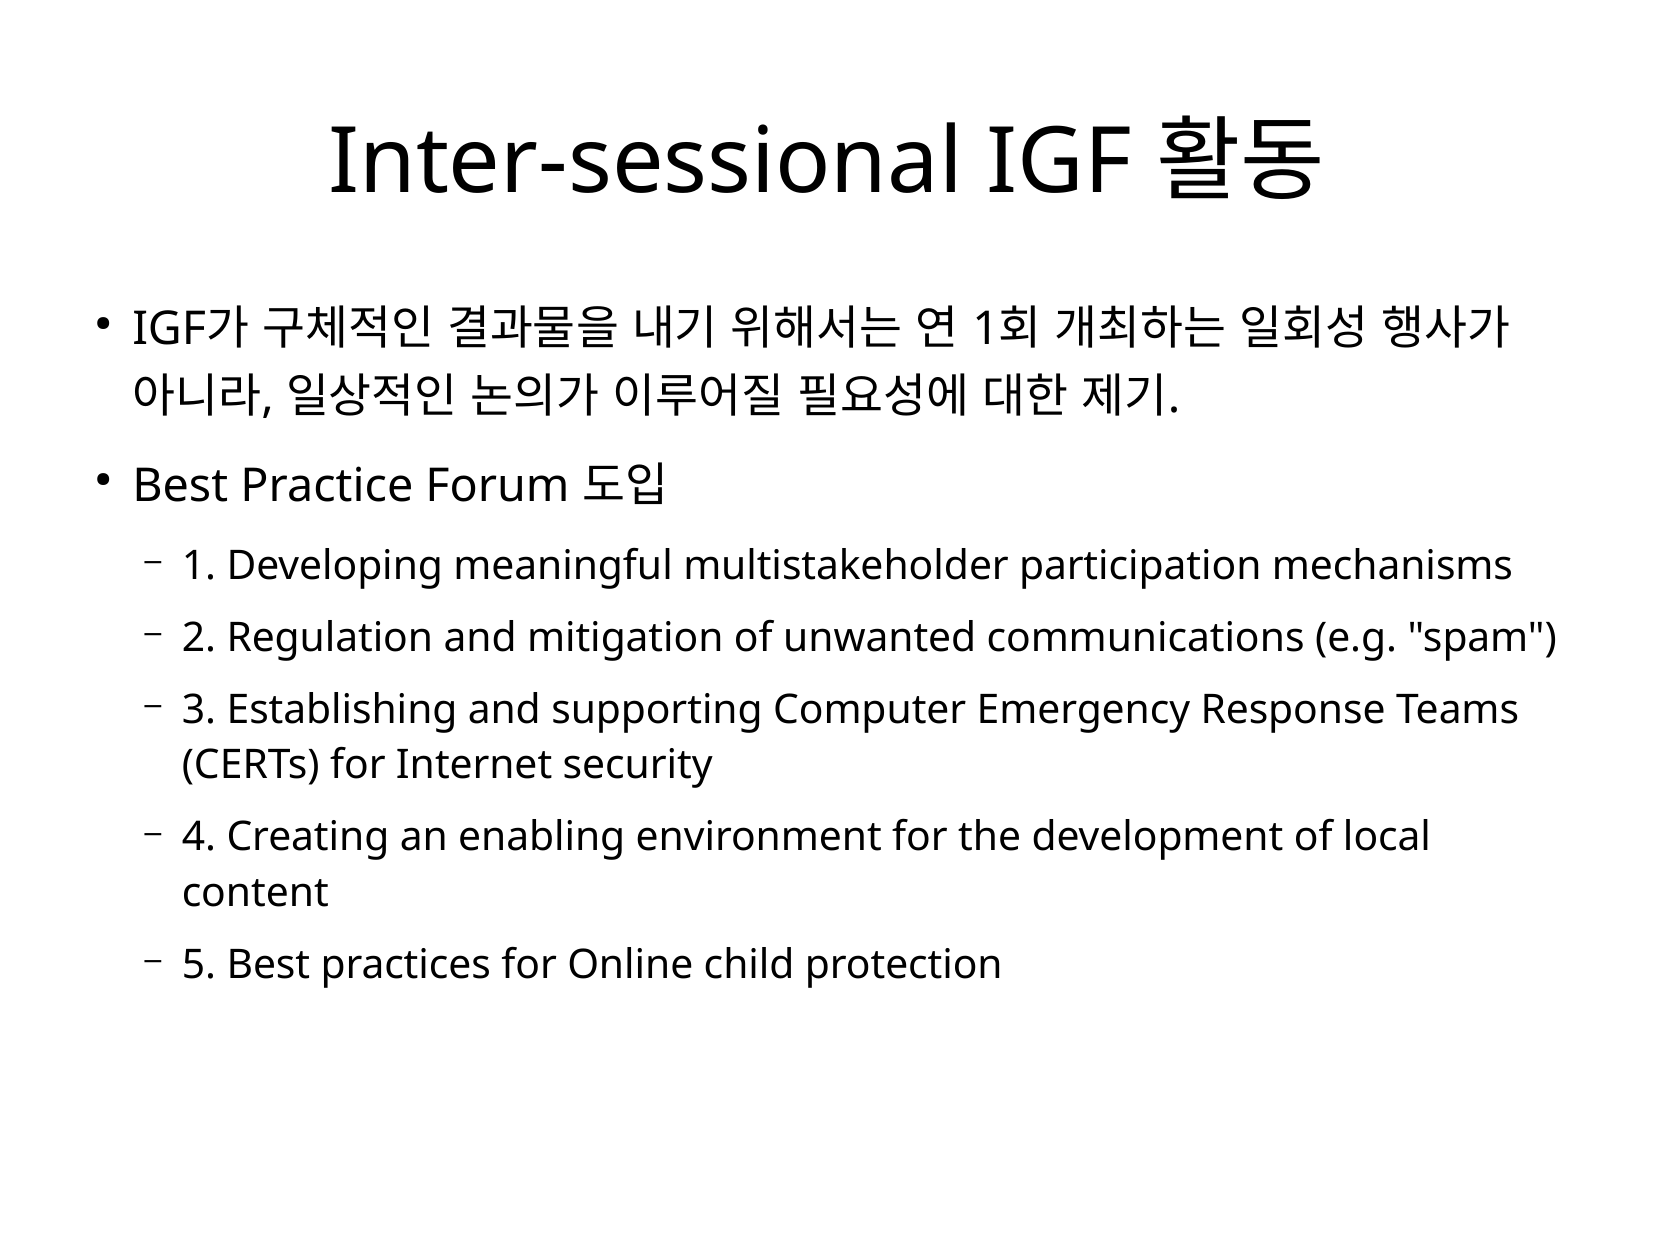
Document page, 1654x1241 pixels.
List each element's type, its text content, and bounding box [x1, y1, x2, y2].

list IGF가 구체적인 결과물을 내기 위해서는 연 1회 개최하는 일회성 행사가 아니라, 일상적인 논의가 이루어질 필요성에 대한 제기. Best Practice Forum 도입 1. Developing meaningful multistakeholder participation mechanisms 2. Regulation and mitigation of unwanted communications (e.g. "spam") 3. Establishing and supporting Computer Emergency Response Teams (CERTs) for Internet security 4. Creating an enabling environment for the development of local content 5. Best practices for Online child protection [82, 290, 1571, 1010]
title Inter-sessional IGF 활동 [82, 49, 1571, 257]
